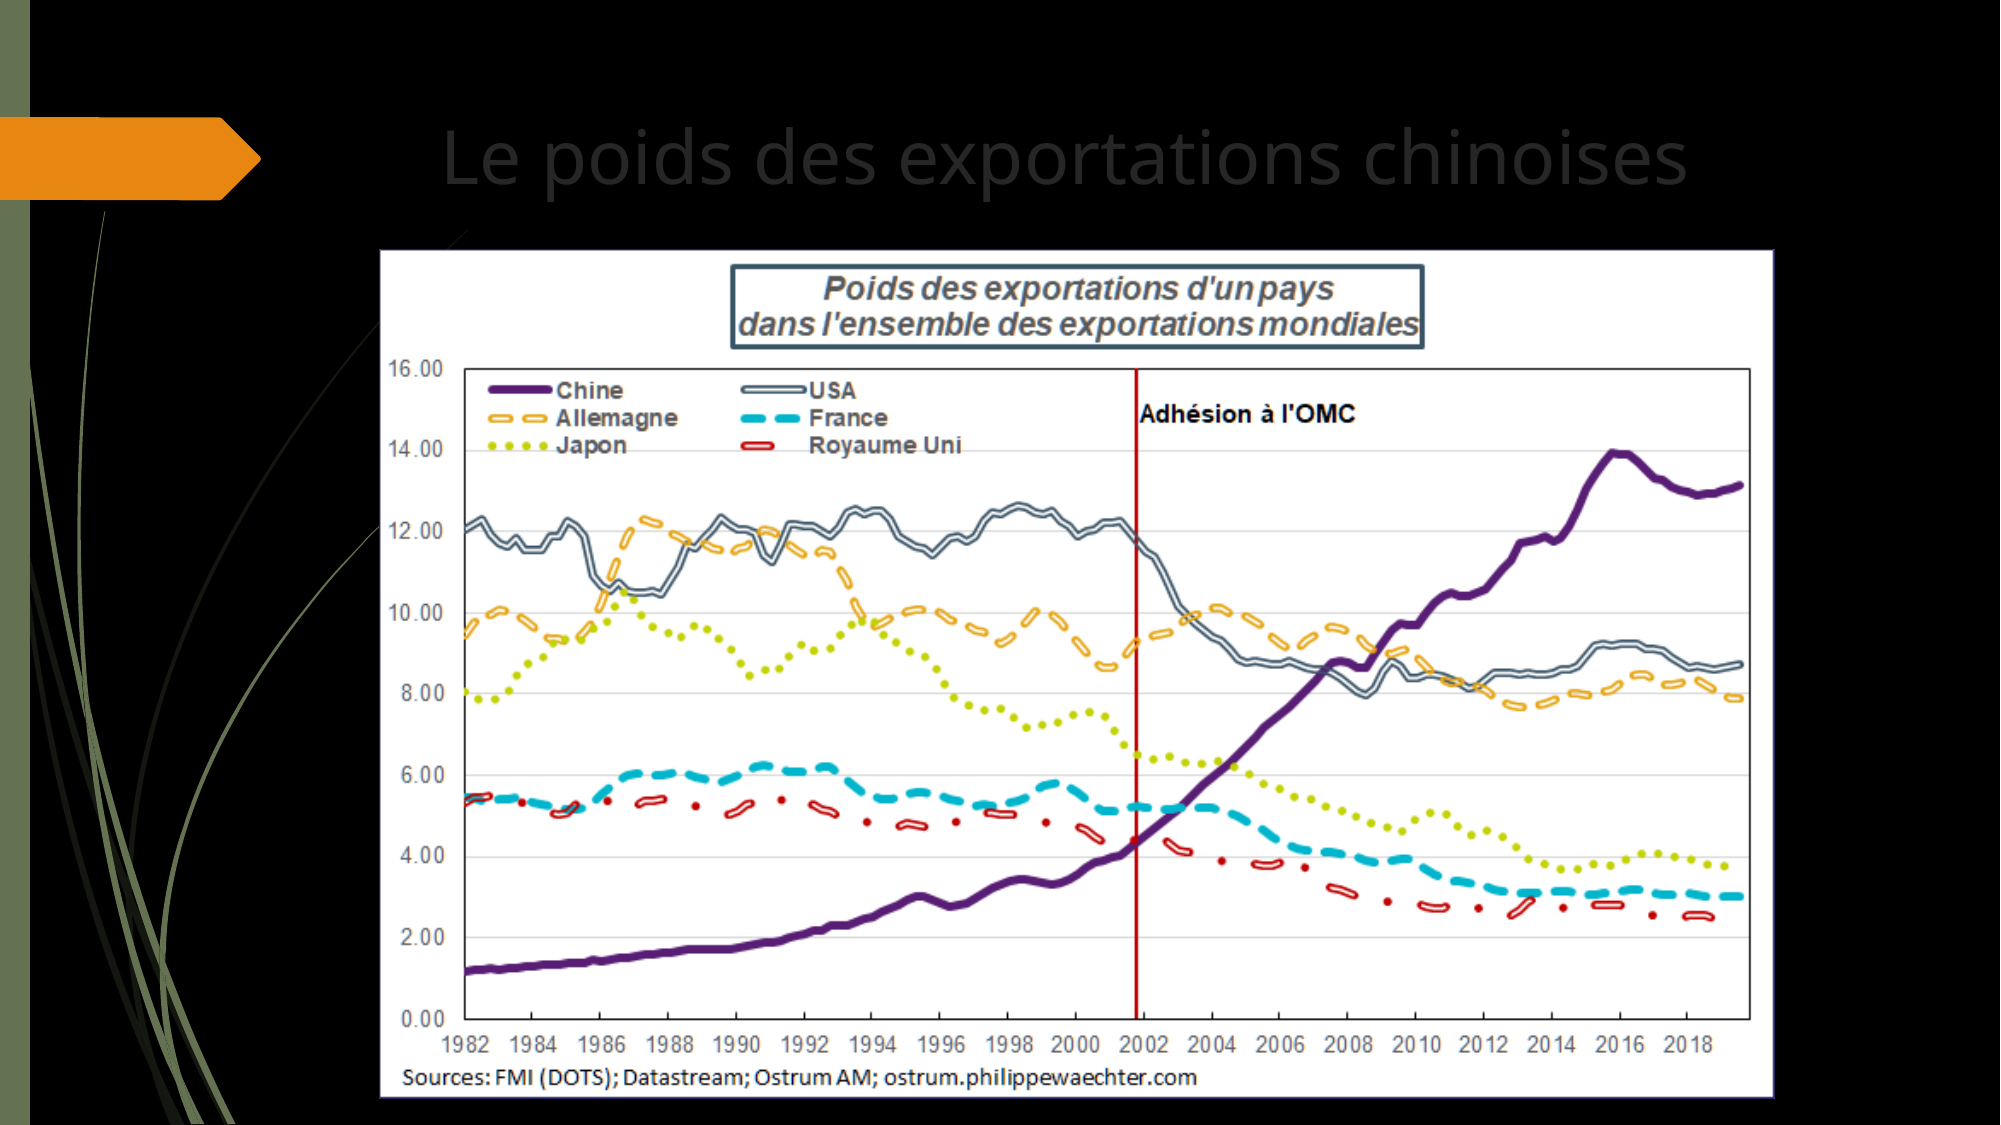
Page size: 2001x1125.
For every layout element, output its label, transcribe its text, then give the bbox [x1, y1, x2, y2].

title Le poids des exportations chinoises [425, 102, 1888, 313]
picture [379, 249, 1775, 1099]
